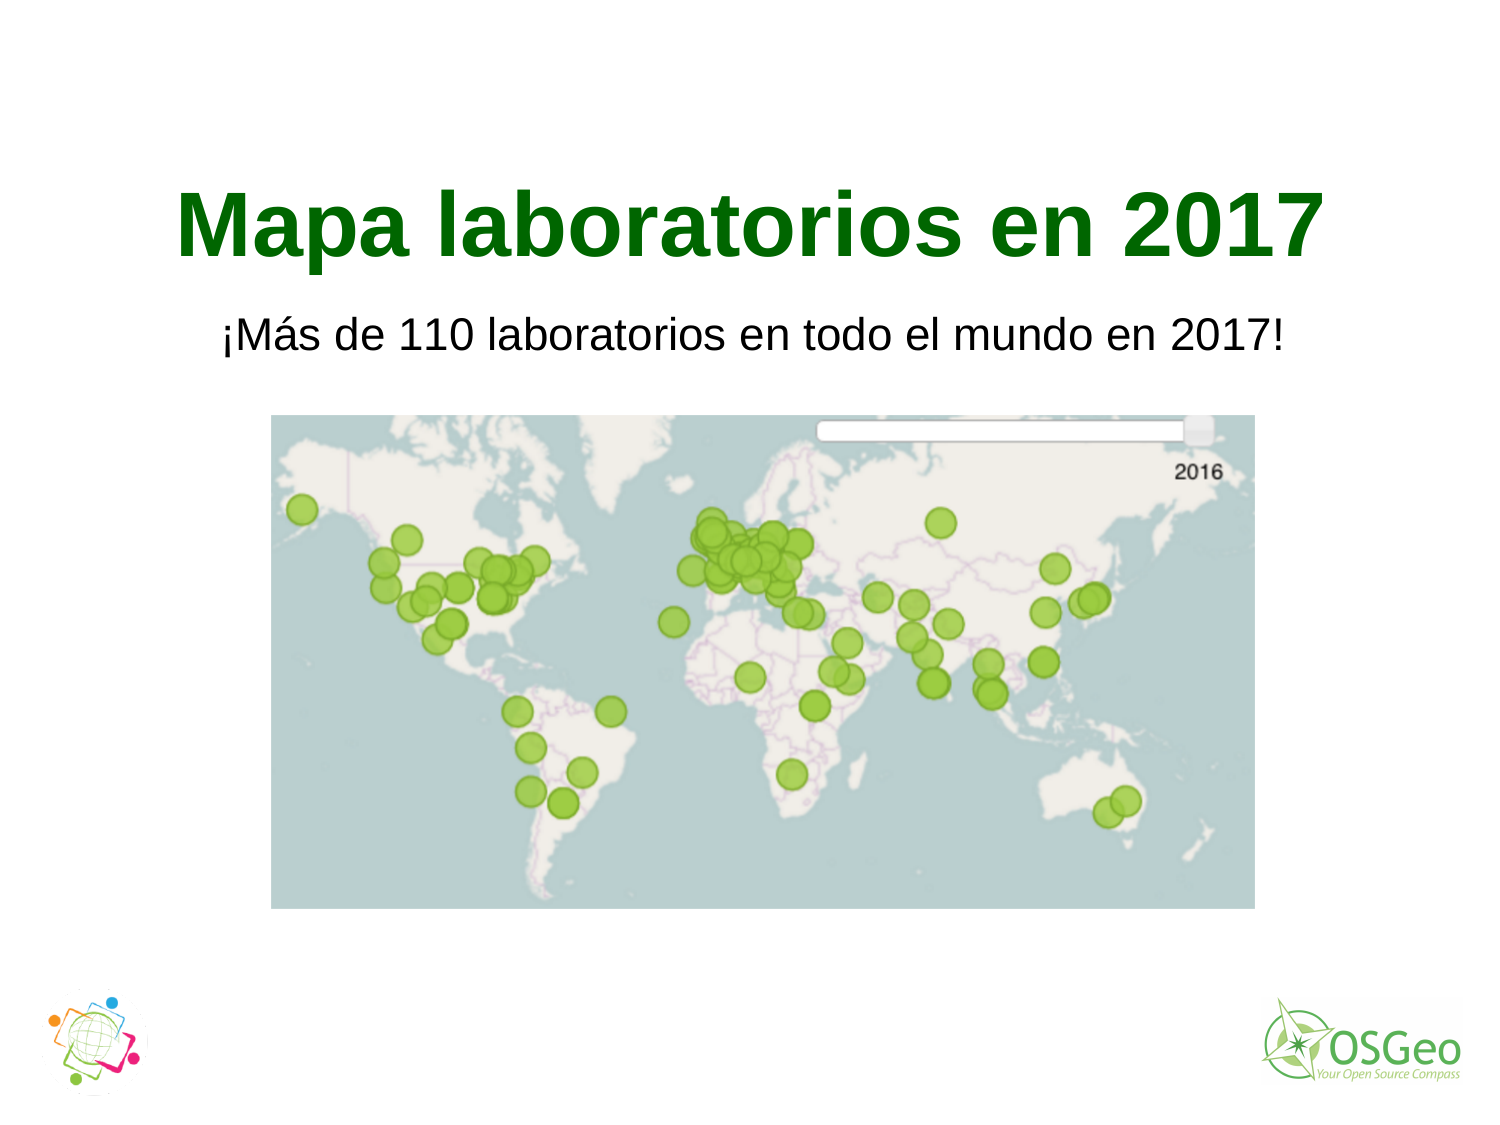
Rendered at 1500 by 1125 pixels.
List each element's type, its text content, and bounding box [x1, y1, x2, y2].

list ¡Más de 110 laboratorios en todo el mundo en 2017! [177, 296, 1329, 367]
title Mapa laboratorios en 2017 [76, 137, 1427, 303]
picture [259, 404, 1264, 922]
picture [40, 987, 148, 1096]
picture [1261, 997, 1463, 1085]
